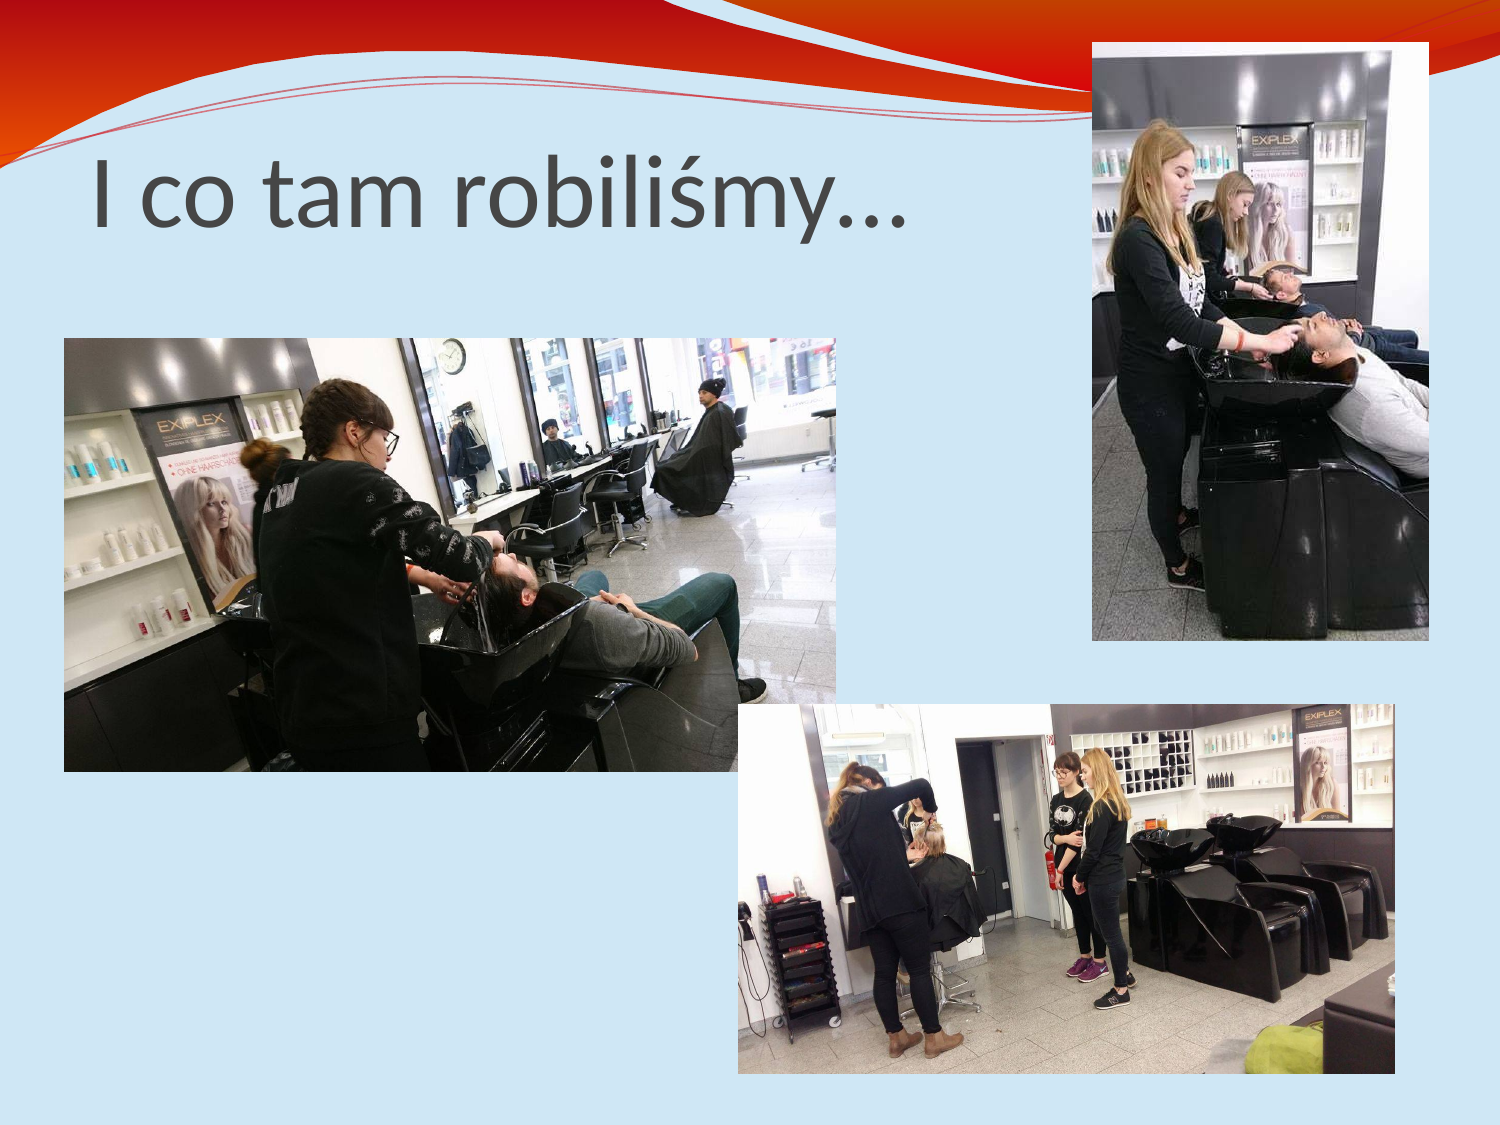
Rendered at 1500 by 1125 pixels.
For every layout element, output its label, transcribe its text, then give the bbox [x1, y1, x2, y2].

picture [1092, 42, 1429, 641]
picture [64, 338, 1395, 1074]
title I co tam robiliśmy… [75, 115, 1092, 303]
